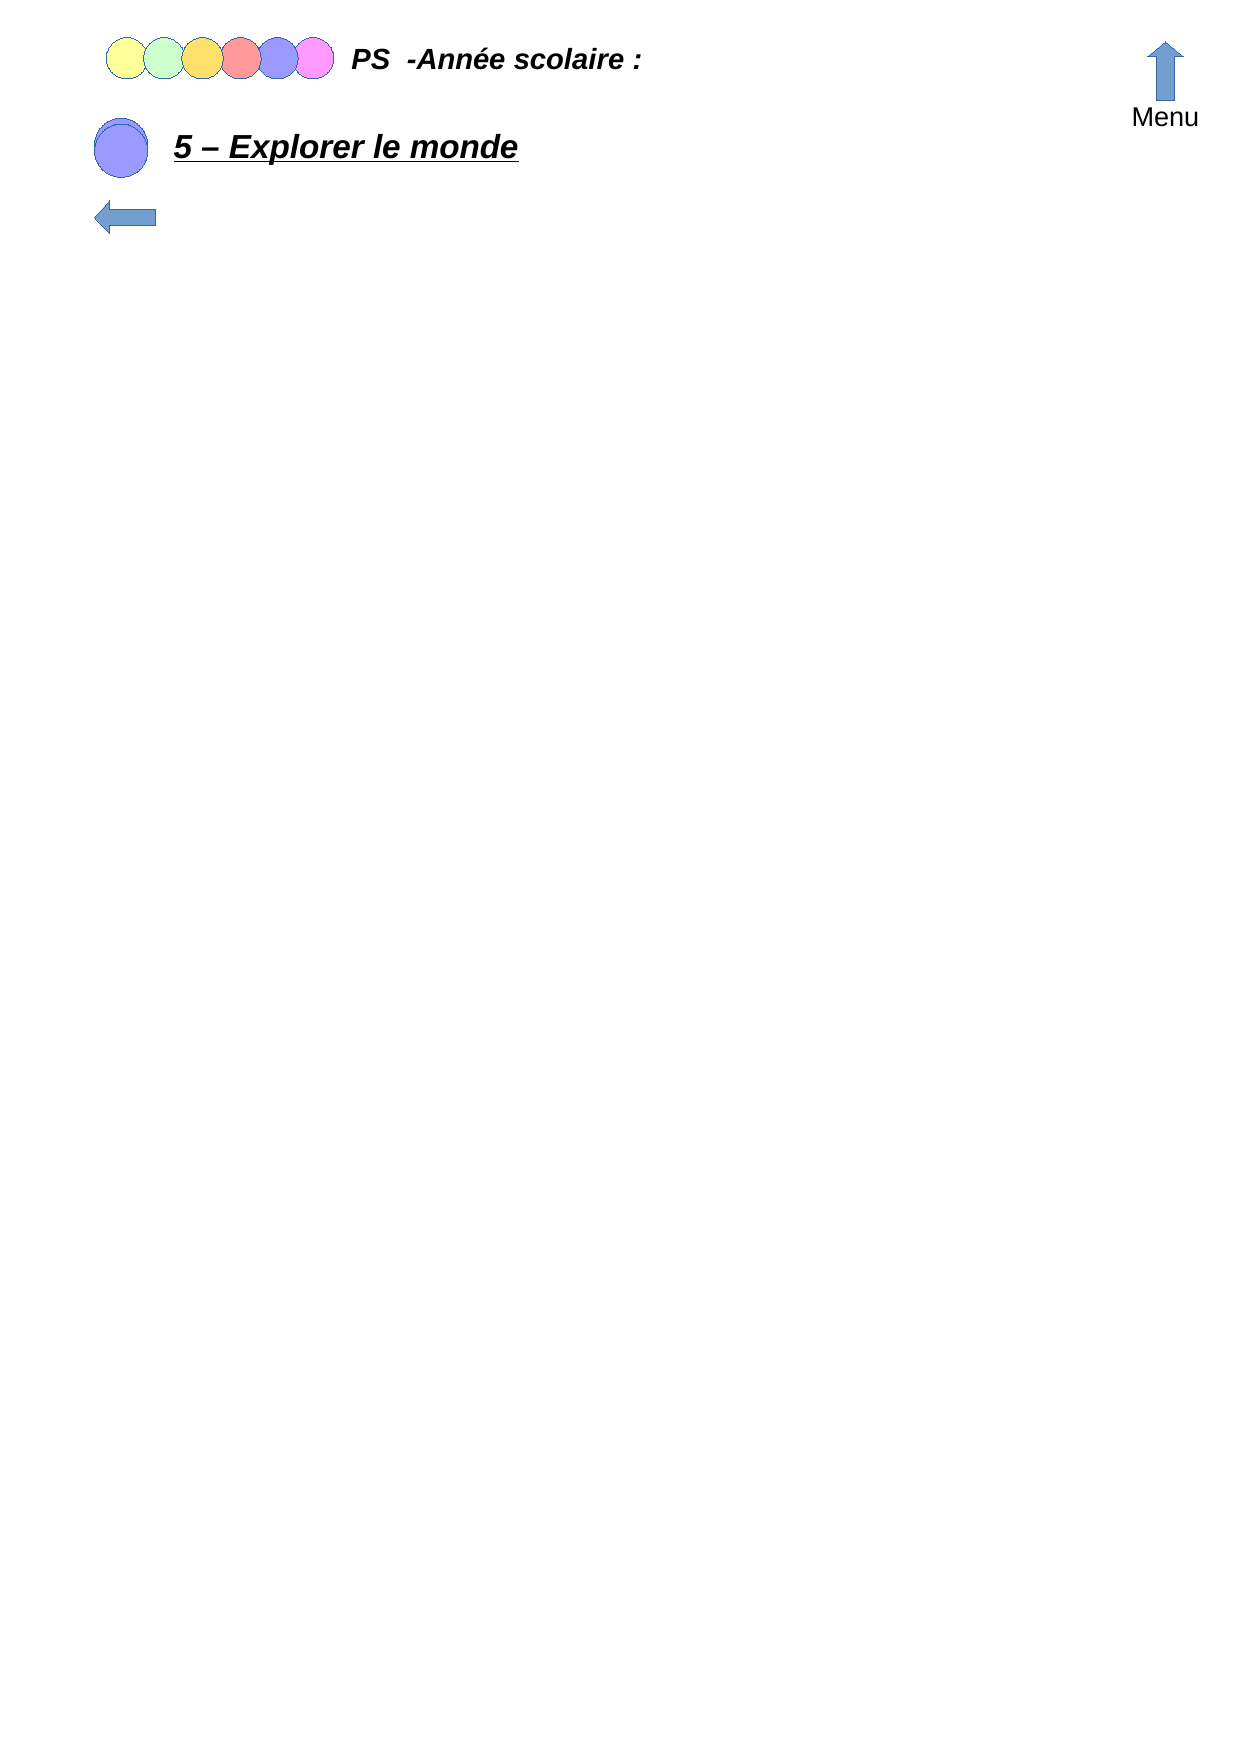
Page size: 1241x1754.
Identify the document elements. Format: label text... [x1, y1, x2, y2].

text_box PS -Année scolaire : [336, 35, 1058, 86]
text_box Menu [1147, 41, 1184, 101]
text_box [106, 37, 334, 79]
text_box [94, 118, 148, 178]
text_box [94, 200, 156, 234]
text_box 5 – Explorer le monde [149, 121, 1217, 178]
